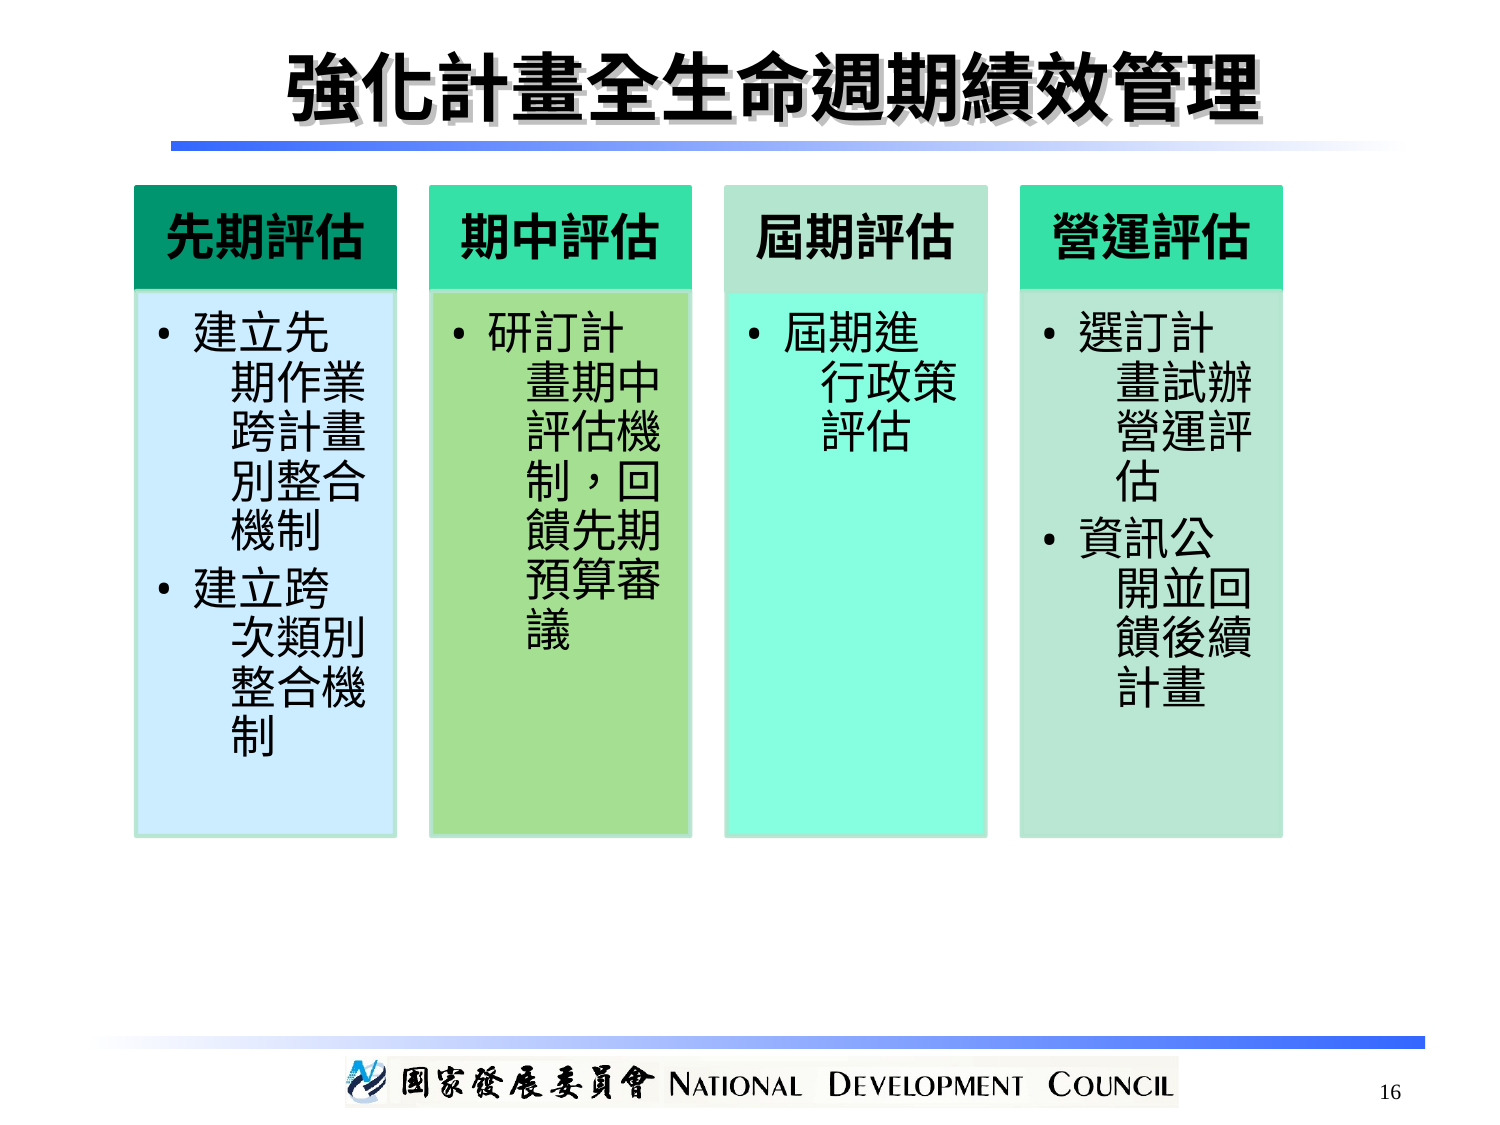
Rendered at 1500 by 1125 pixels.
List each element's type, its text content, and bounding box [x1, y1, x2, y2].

text_box 選訂計畫試辦營運評估 資訊公開並回饋後續計畫 [1021, 291, 1281, 836]
text_box 建立先期作業跨計畫別整合機制 建立跨次類別整合機制 [136, 291, 396, 836]
text_box 營運評估 [1021, 187, 1281, 291]
title 強化計畫全生命週期績效管理 [135, 31, 1411, 141]
text_box 先期評估 [136, 187, 396, 291]
text_box 屆期進行政策評估 [726, 291, 986, 836]
text_box 屆期評估 [726, 187, 986, 291]
text_box 研訂計畫期中評估機制，回饋先期預算審議 [431, 291, 691, 836]
text_box 期中評估 [431, 187, 691, 291]
text_box 20 [1259, 1036, 1263, 1048]
text_box 16 [1364, 1070, 1490, 1106]
